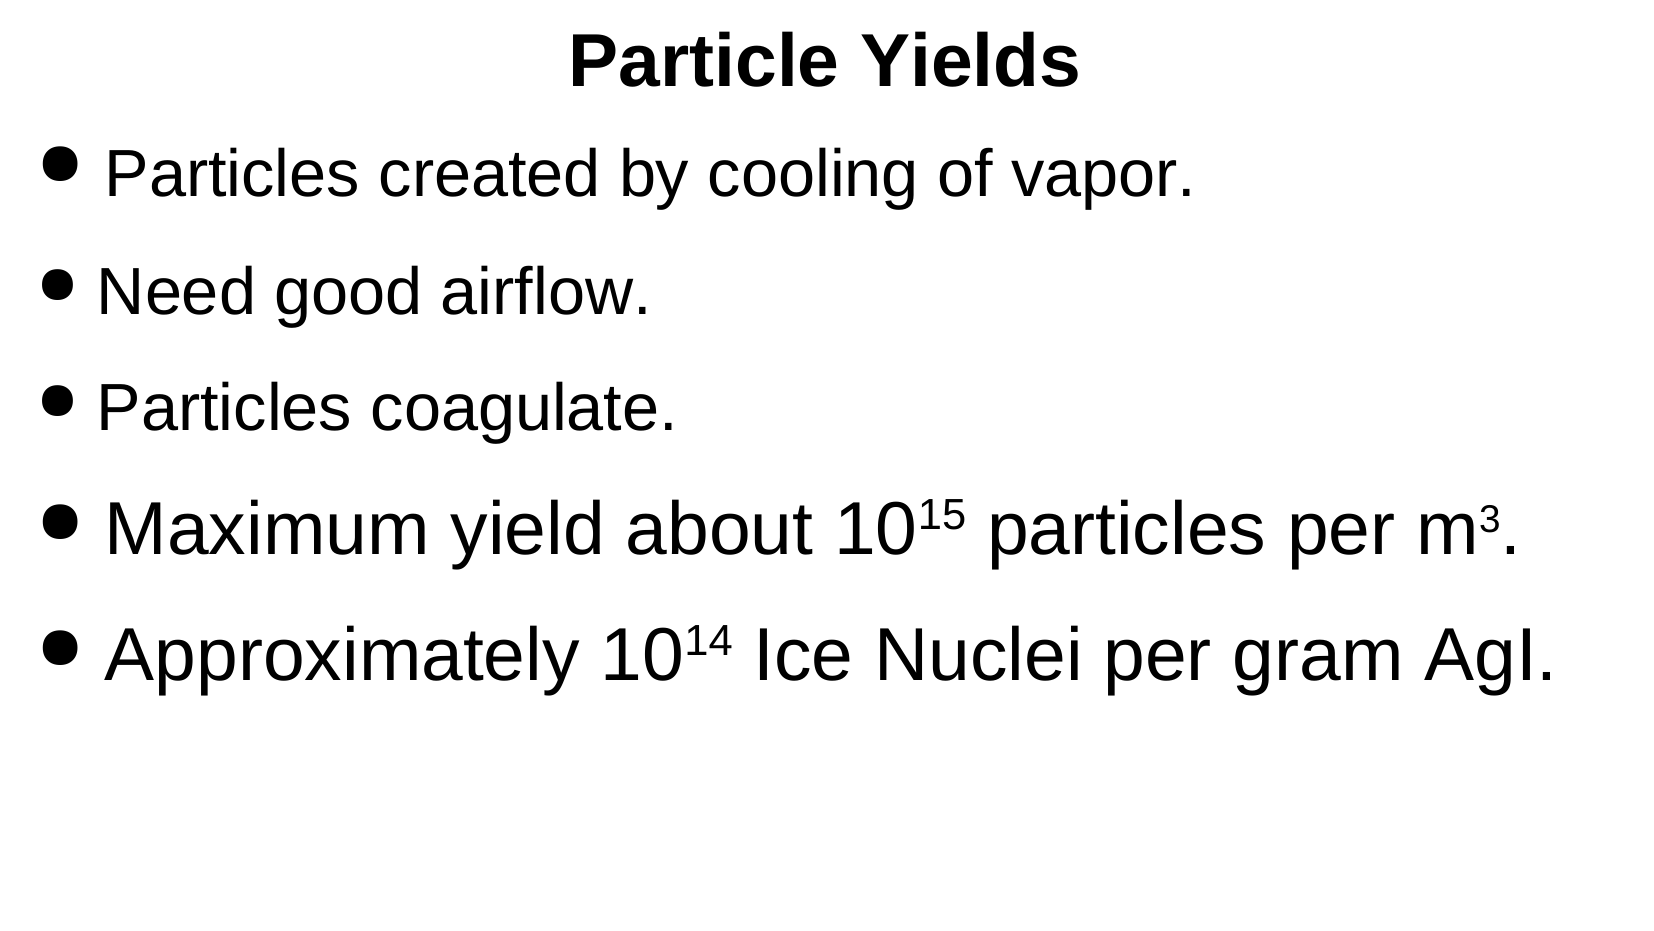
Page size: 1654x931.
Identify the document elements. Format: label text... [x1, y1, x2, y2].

title Particle Yields [0, 5, 1654, 107]
text_box Particles created by cooling of vapor. Need good airflow. Particles coagulate. Maximum yield about 1015 particles per m3. Approximately 1014 Ice Nuclei per gram AgI. [10, 114, 1645, 704]
